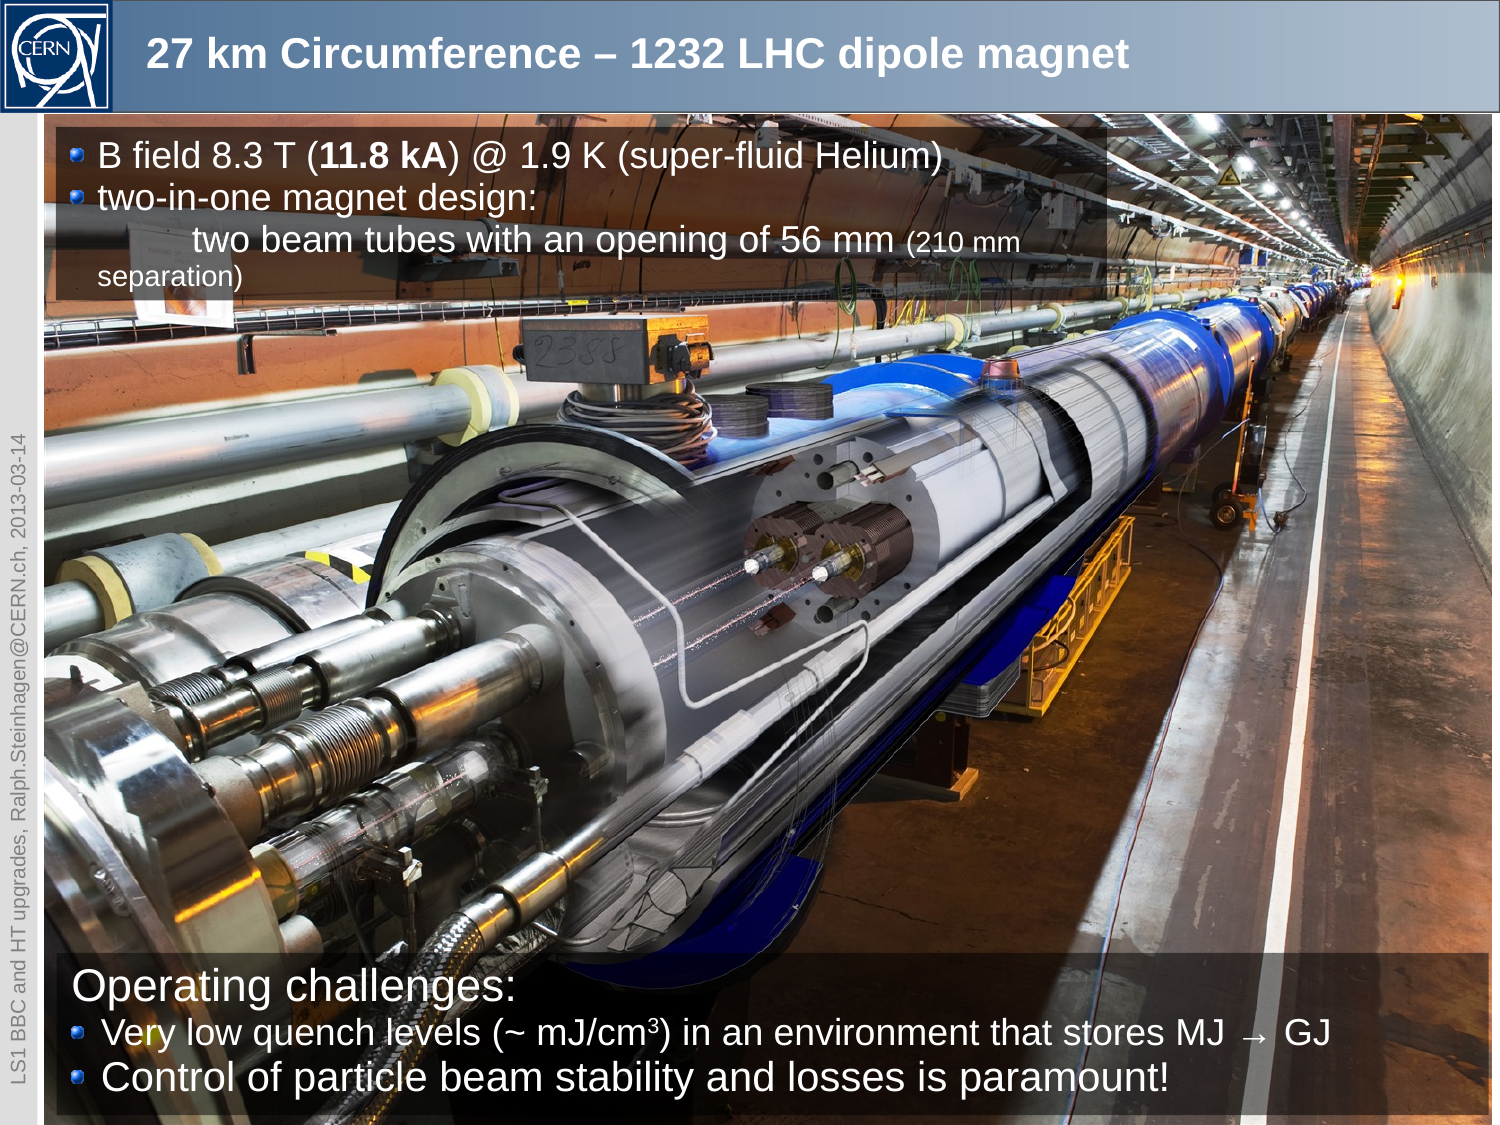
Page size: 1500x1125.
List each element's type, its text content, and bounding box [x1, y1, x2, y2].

title 27 km Circumference – 1232 LHC dipole magnet [131, 0, 1500, 138]
text_box [885, 856, 1447, 932]
picture [0, 0, 113, 113]
text_box Operating challenges: Very low quench levels (~ mJ/cm3) in an environment that stores MJ → GJ Control of particle beam stability and losses is paramount! [56, 952, 1489, 1116]
text_box B field 8.3 T (11.8 kA) @ 1.9 K (super-fluid Helium) two-in-one magnet design: two beam tubes with an opening of 56 mm (210 mm separation) [55, 126, 1107, 301]
picture [44, 114, 1492, 1125]
